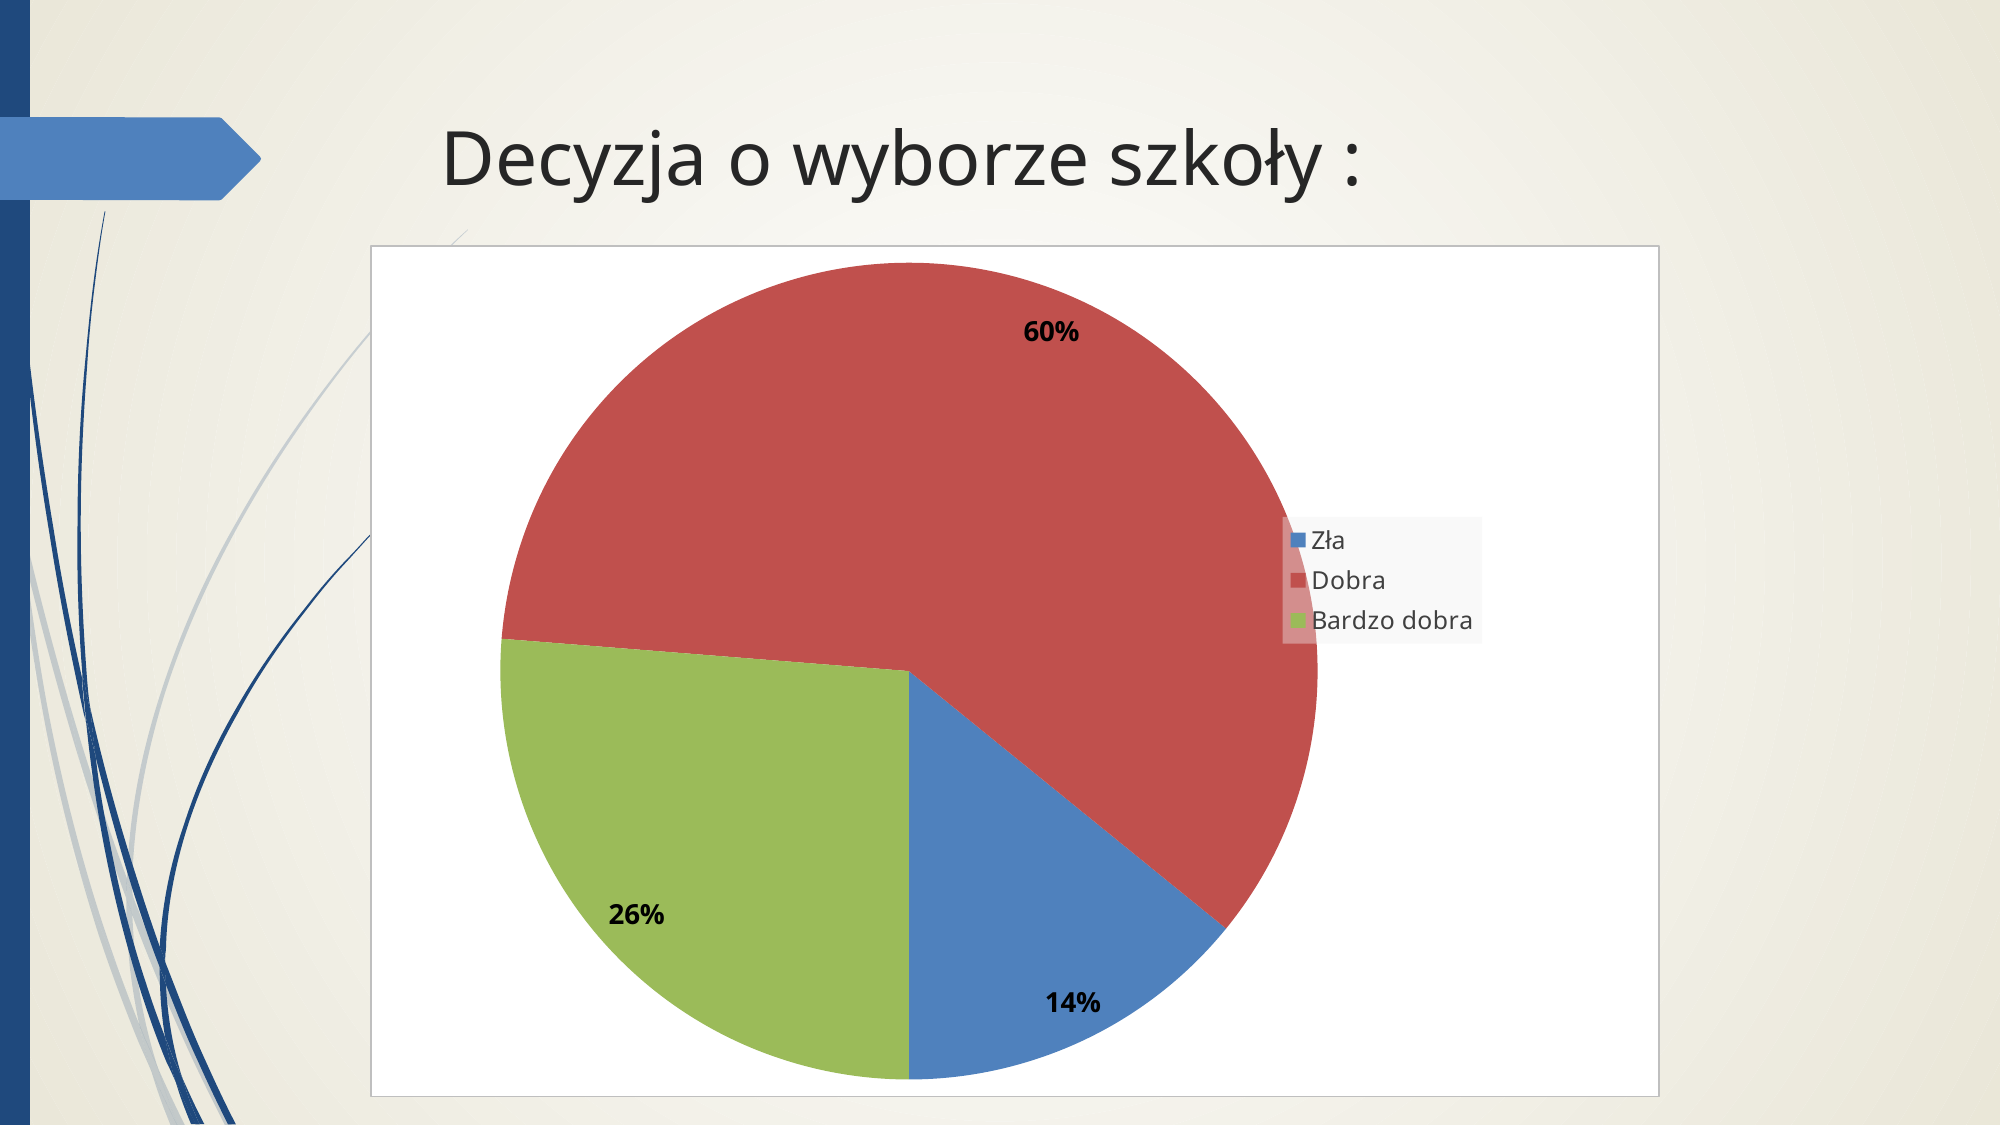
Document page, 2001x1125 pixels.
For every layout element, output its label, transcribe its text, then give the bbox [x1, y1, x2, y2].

title Decyzja o wyborze szkoły : [425, 102, 1888, 313]
chart [370, 245, 1660, 1098]
